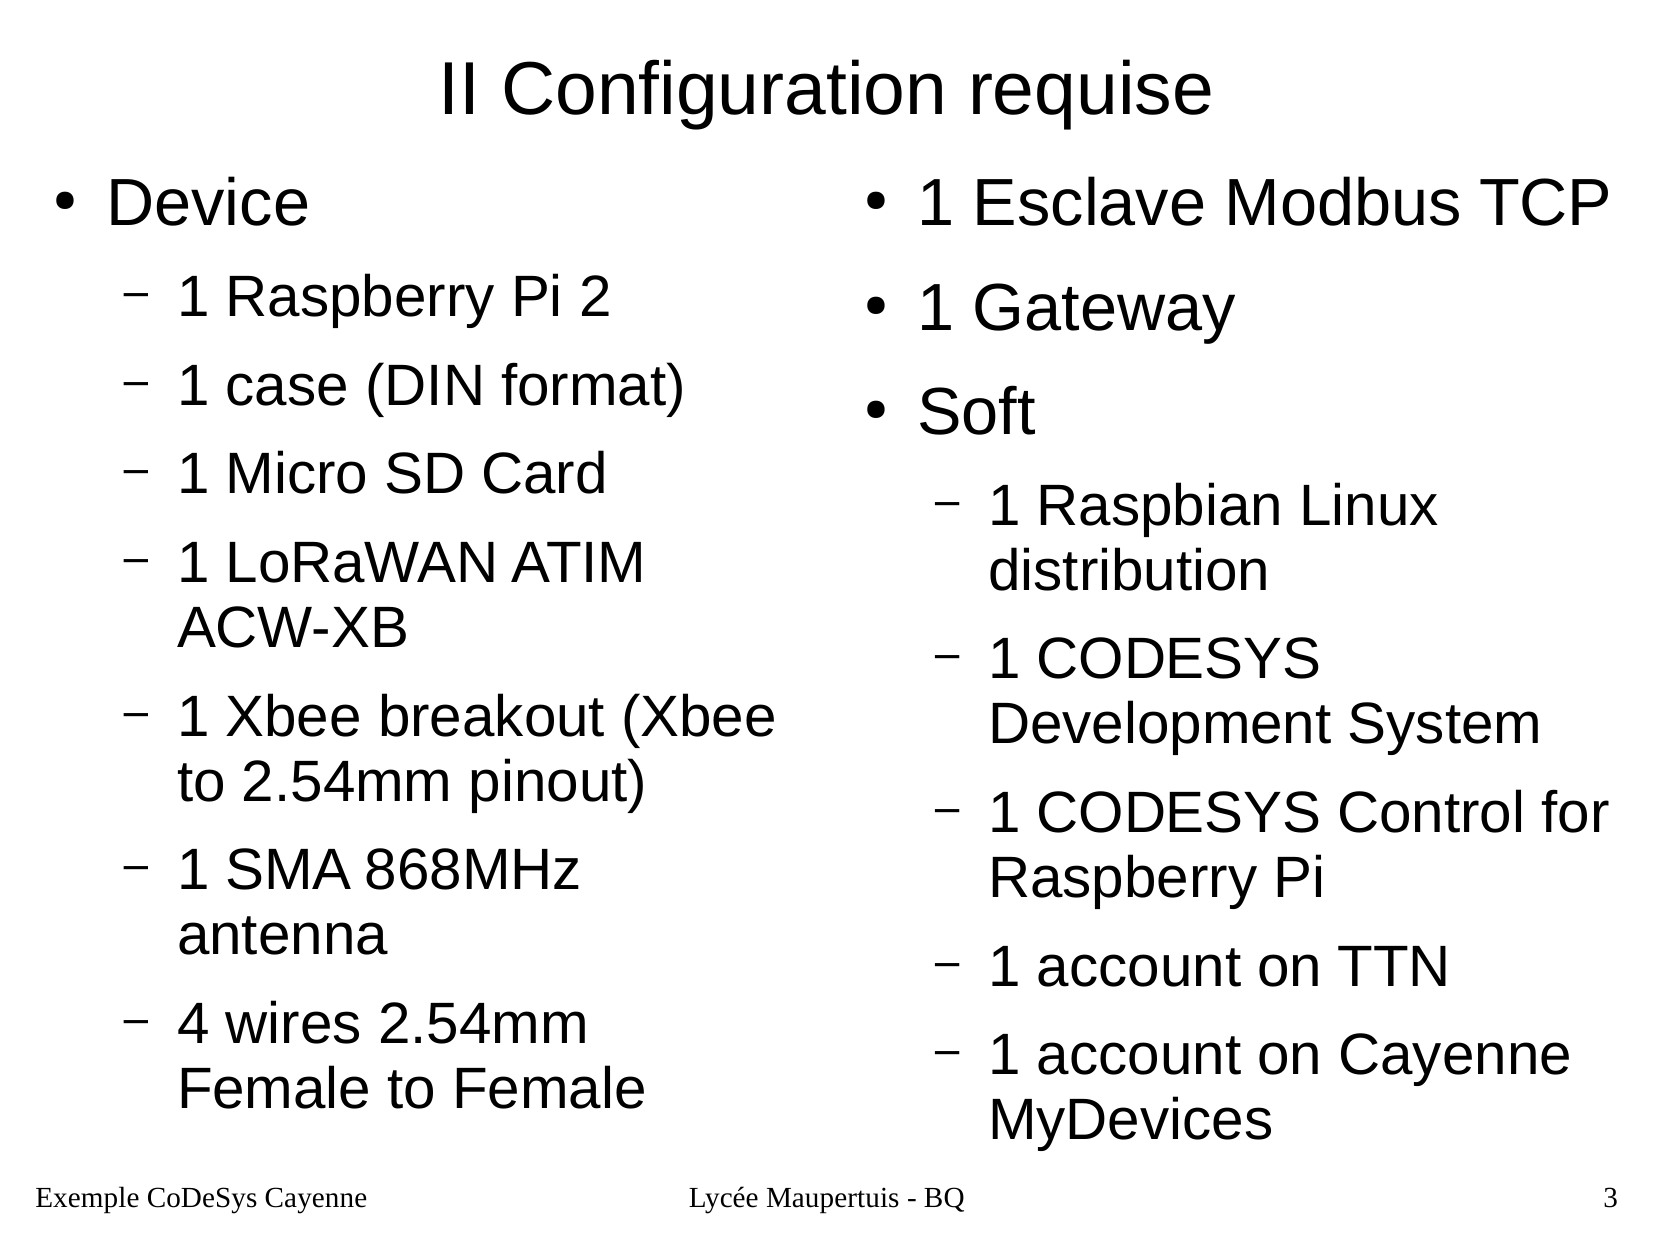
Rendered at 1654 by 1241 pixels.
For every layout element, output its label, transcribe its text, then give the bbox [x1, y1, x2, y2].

title II Configuration requise [35, 35, 1619, 142]
list 1 Esclave Modbus TCP 1 Gateway Soft 1 Raspbian Linux distribution 1 CODESYS Development System 1 CODESYS Control for Raspberry Pi 1 account on TTN 1 account on Cayenne MyDevices [846, 165, 1619, 1170]
list Device 1 Raspberry Pi 2 1 case (DIN format) 1 Micro SD Card 1 LoRaWAN ATIM ACW-XB 1 Xbee breakout (Xbee to 2.54mm pinout) 1 SMA 868MHz antenna 4 wires 2.54mm Female to Female [35, 165, 808, 1170]
